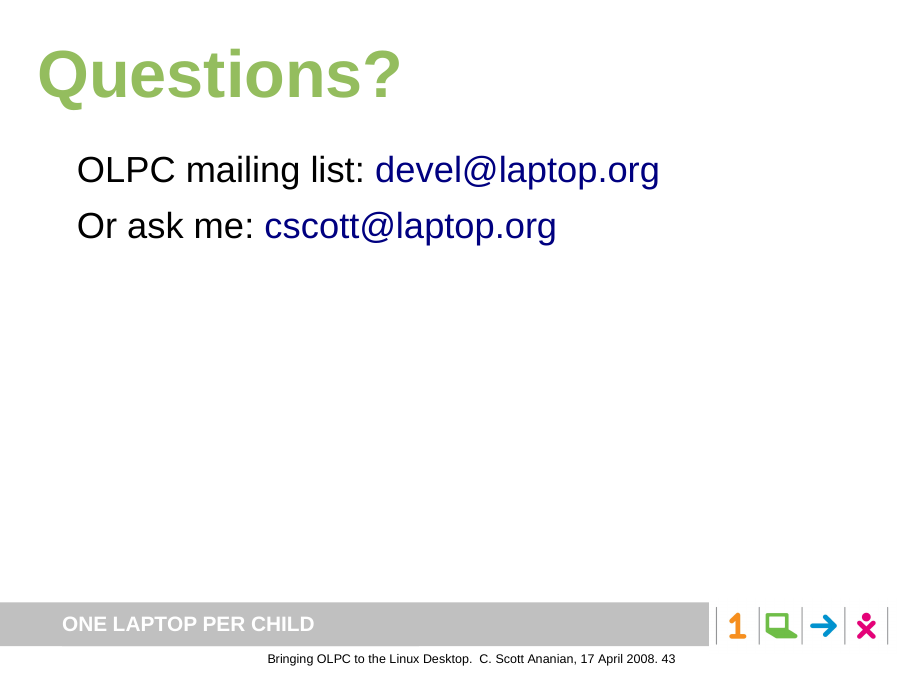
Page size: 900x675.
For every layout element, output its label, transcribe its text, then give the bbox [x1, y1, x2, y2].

list OLPC mailing list: devel@laptop.org Or ask me: cscott@laptop.org [61, 150, 844, 675]
picture [844, 598, 897, 654]
title Questions? [37, 37, 856, 225]
